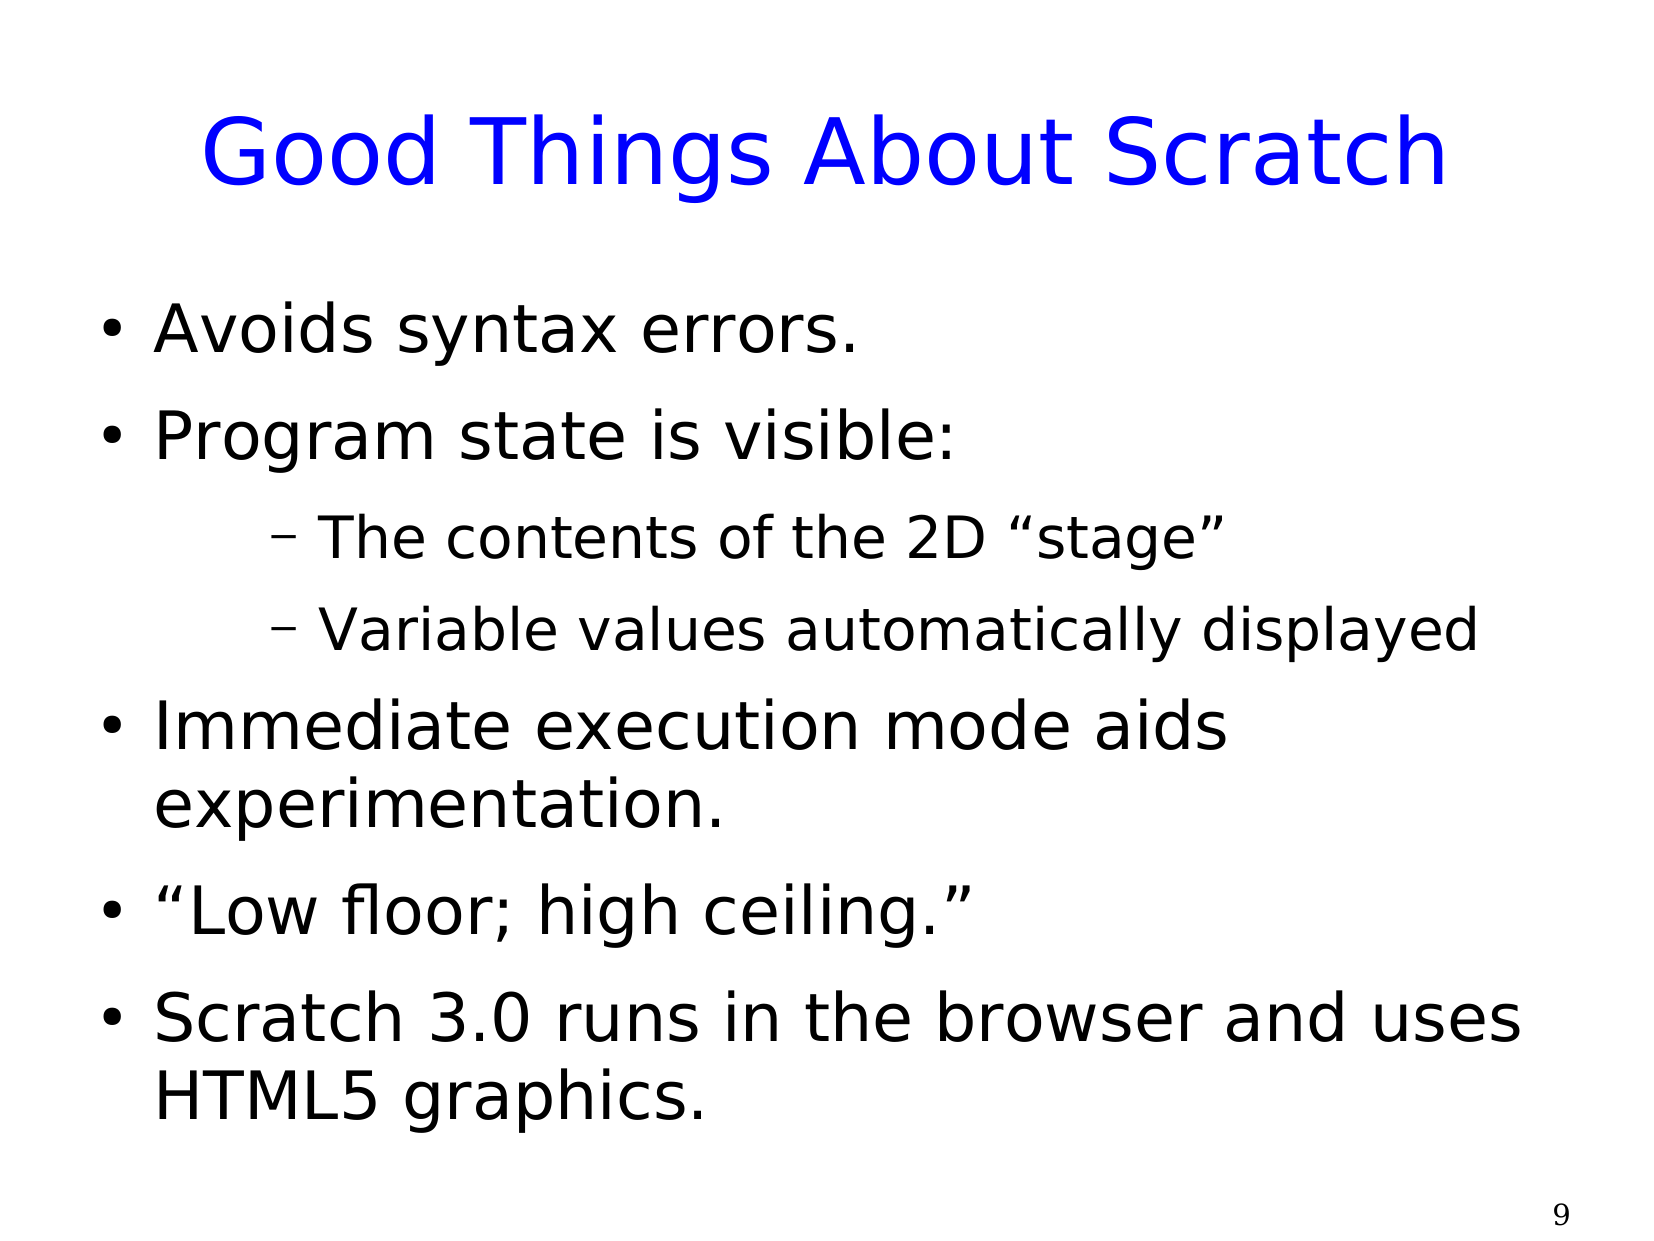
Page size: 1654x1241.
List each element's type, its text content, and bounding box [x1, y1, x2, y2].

list Avoids syntax errors. Program state is visible: The contents of the 2D “stage” Variable values automatically displayed Immediate execution mode aids experimentation. “Low floor; high ceiling.” Scratch 3.0 runs in the browser and uses HTML5 graphics. [82, 290, 1571, 1136]
title Good Things About Scratch [82, 49, 1571, 257]
